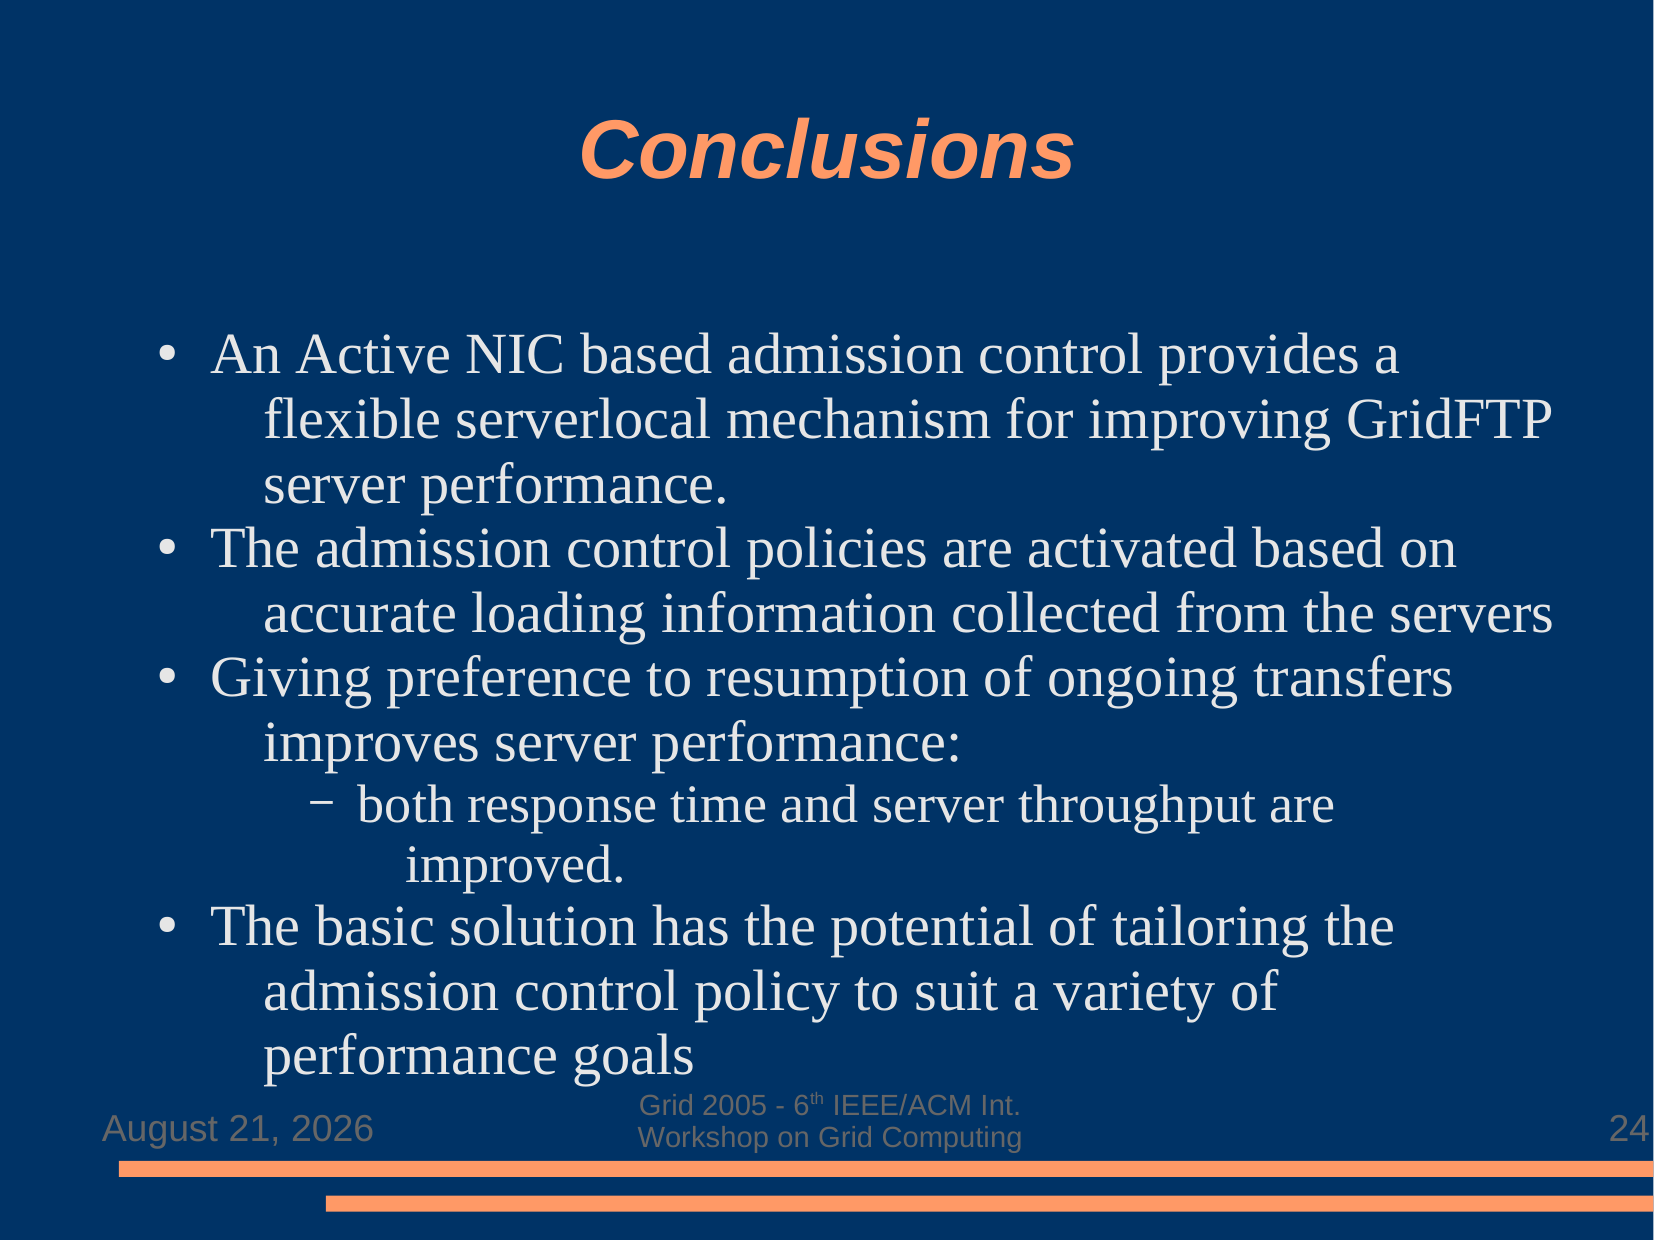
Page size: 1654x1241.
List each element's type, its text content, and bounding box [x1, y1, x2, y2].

list An Active NIC based admission control provides a flexible server­local mechanism for improving GridFTP server performance. The admission control policies are activated based on accurate loading information collected from the servers Giving preference to resumption of ongoing transfers improves server performance: both response time and server throughput are improved. The basic solution has the potential of tailoring the admission control policy to suit a variety of performance goals [121, 322, 1561, 1133]
title Conclusions [121, 46, 1534, 254]
